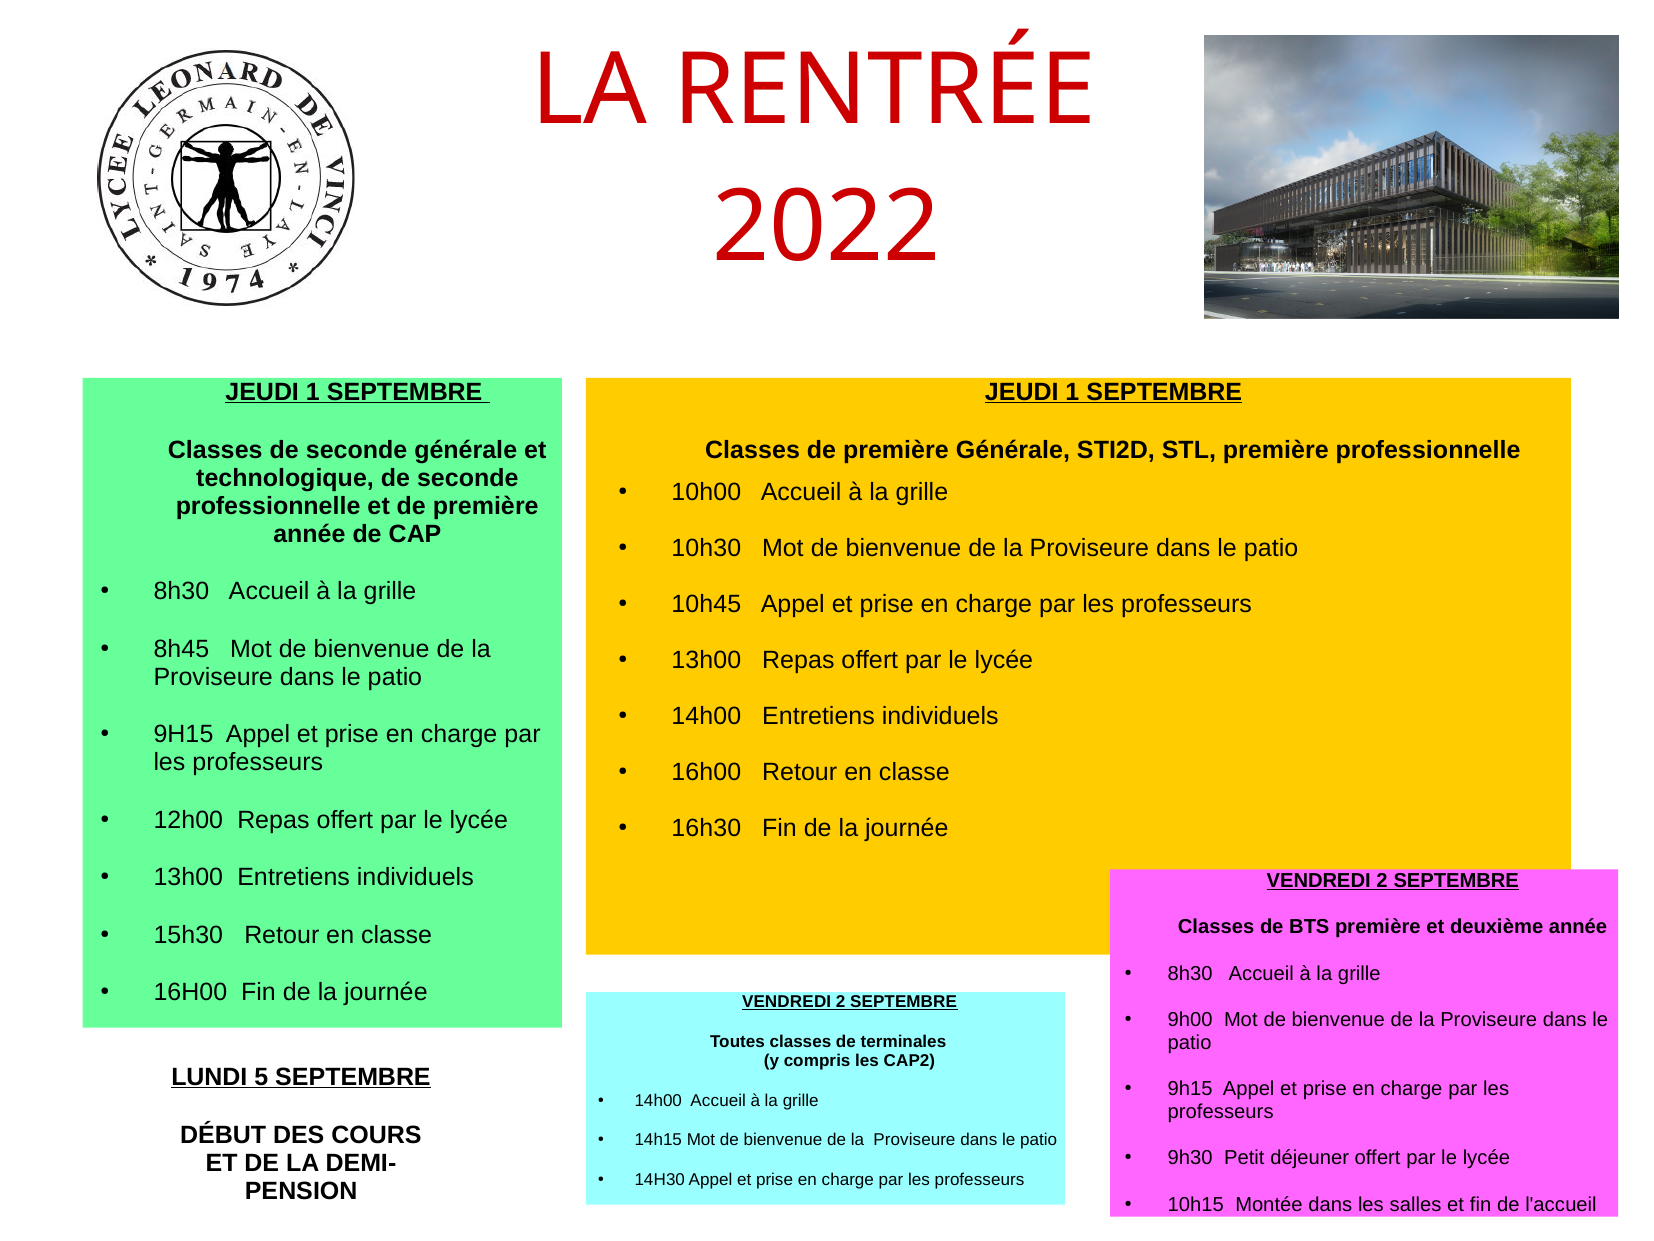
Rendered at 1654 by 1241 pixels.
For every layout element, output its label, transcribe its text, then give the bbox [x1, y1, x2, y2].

list VENDREDI 2 SEPTEMBRE Toutes classes de terminales (y compris les CAP2) 14h00 Accueil à la grille 14h15 Mot de bienvenue de la Proviseure dans le patio 14H30 Appel et prise en charge par les professeurs [585, 992, 1065, 1205]
list VENDREDI 2 SEPTEMBRE Classes de BTS première et deuxième année 8h30 Accueil à la grille 9h00 Mot de bienvenue de la Proviseure dans le patio 9h15 Appel et prise en charge par les professeurs 9h30 Petit déjeuner offert par le lycée 10h15 Montée dans les salles et fin de l'accueil [1110, 869, 1619, 1217]
list LUNDI 5 SEPTEMBRE DÉBUT DES COURS ET DE LA DEMI-PENSION [94, 1062, 438, 1205]
picture [96, 47, 355, 308]
title LA RENTRÉE 2022 [82, 32, 1571, 274]
list JEUDI 1 SEPTEMBRE Classes de seconde générale et technologique, de seconde professionnelle et de première année de CAP 8h30 Accueil à la grille 8h45 Mot de bienvenue de la Proviseure dans le patio 9H15 Appel et prise en charge par les professeurs 12h00 Repas offert par le lycée 13h00 Entretiens individuels 15h30 Retour en classe 16H00 Fin de la journée [82, 377, 562, 1028]
text_box 10h00 Accueil à la grille 10h30 Mot de bienvenue de la Proviseure dans le patio 10h45 Appel et prise en charge par les professeurs 13h00 Repas offert par le lycée 14h00 Entretiens individuels 16h00 Retour en classe 16h30 Fin de la journée [585, 330, 1571, 955]
picture [1204, 35, 1619, 319]
